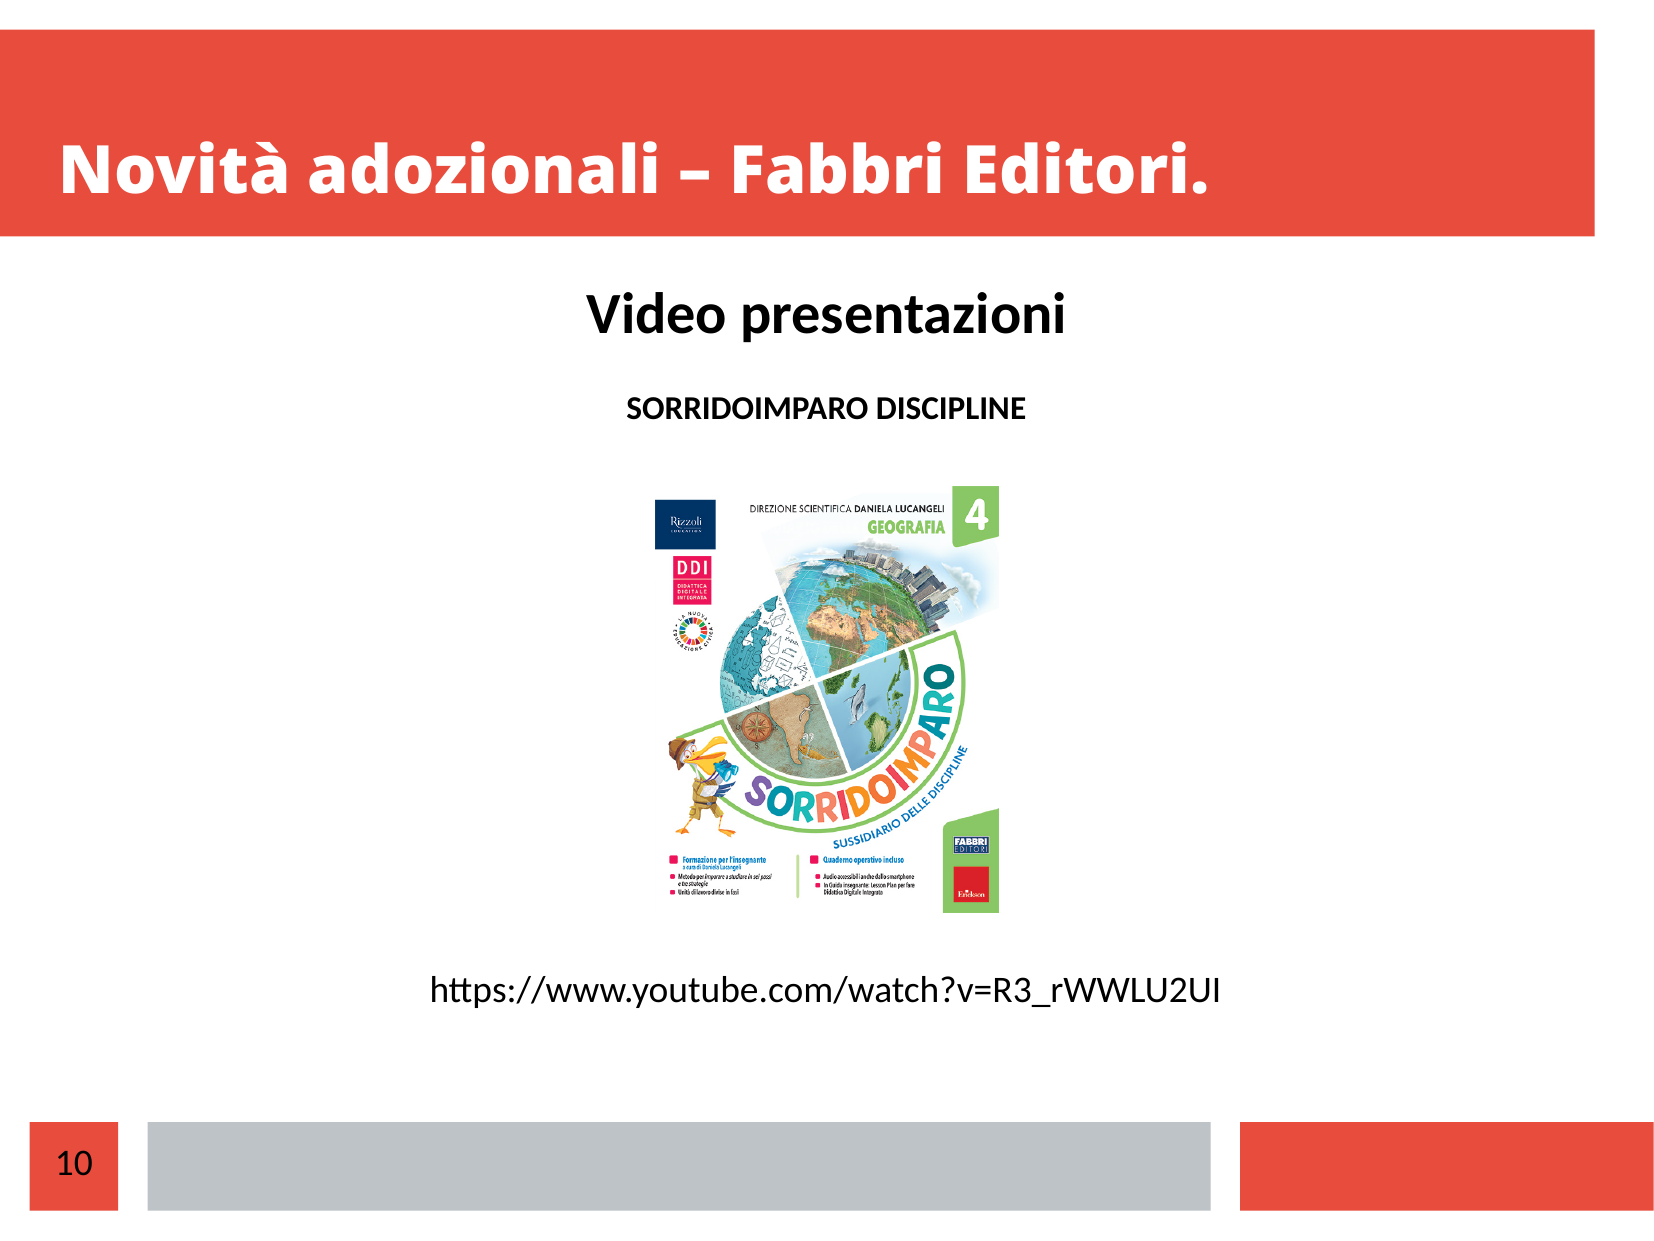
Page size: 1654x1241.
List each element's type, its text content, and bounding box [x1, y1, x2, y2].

title Novità adozionali – Fabbri Editori. [59, 59, 1595, 207]
text_box SORRIDOIMPARO DISCIPLINE [603, 378, 1051, 434]
text_box https://www.youtube.com/watch?v=R3_rWWLU2UI [414, 957, 1239, 1019]
picture [655, 486, 999, 913]
text_box <numero> [29, 1122, 119, 1211]
text_box Video presentazioni [118, 282, 1536, 586]
